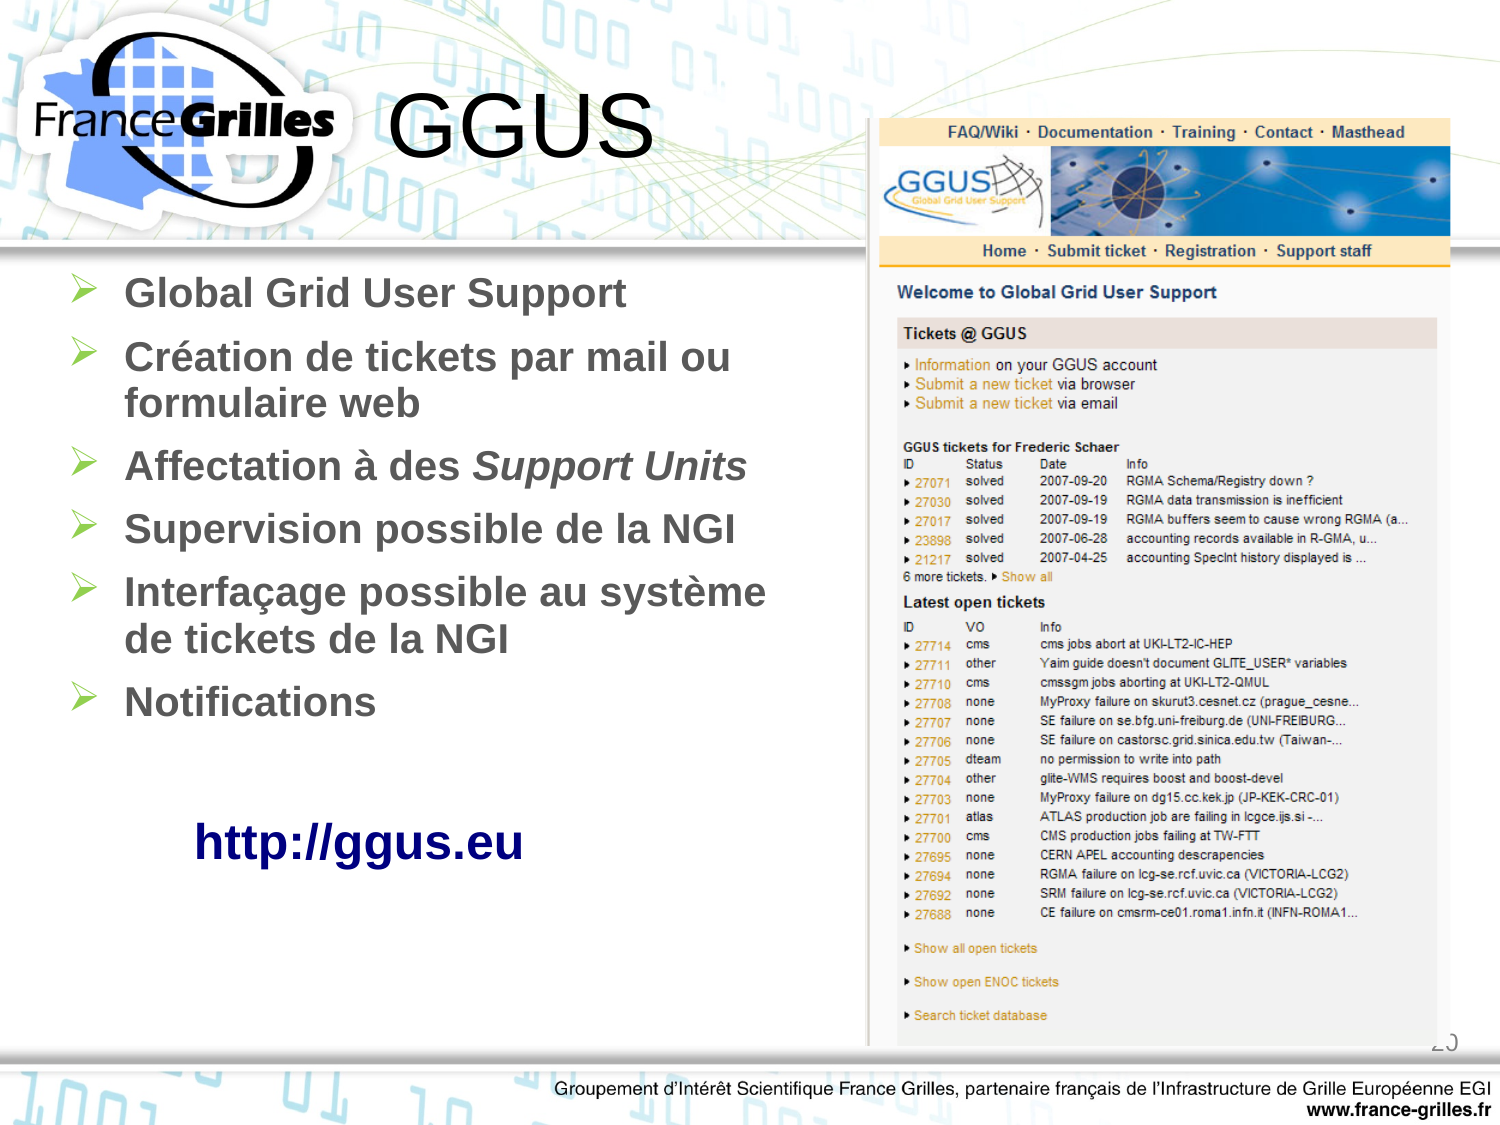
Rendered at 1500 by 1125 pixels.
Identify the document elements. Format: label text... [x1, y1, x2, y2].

picture [0, 0, 1500, 1125]
list Global Grid User Support Création de tickets par mail ou formulaire web Affectation à des Support Units Supervision possible de la NGI Interfaçage possible au système de tickets de la NGI Notifications http://ggus.eu [53, 262, 827, 1024]
title GGUS [372, 7, 1459, 244]
